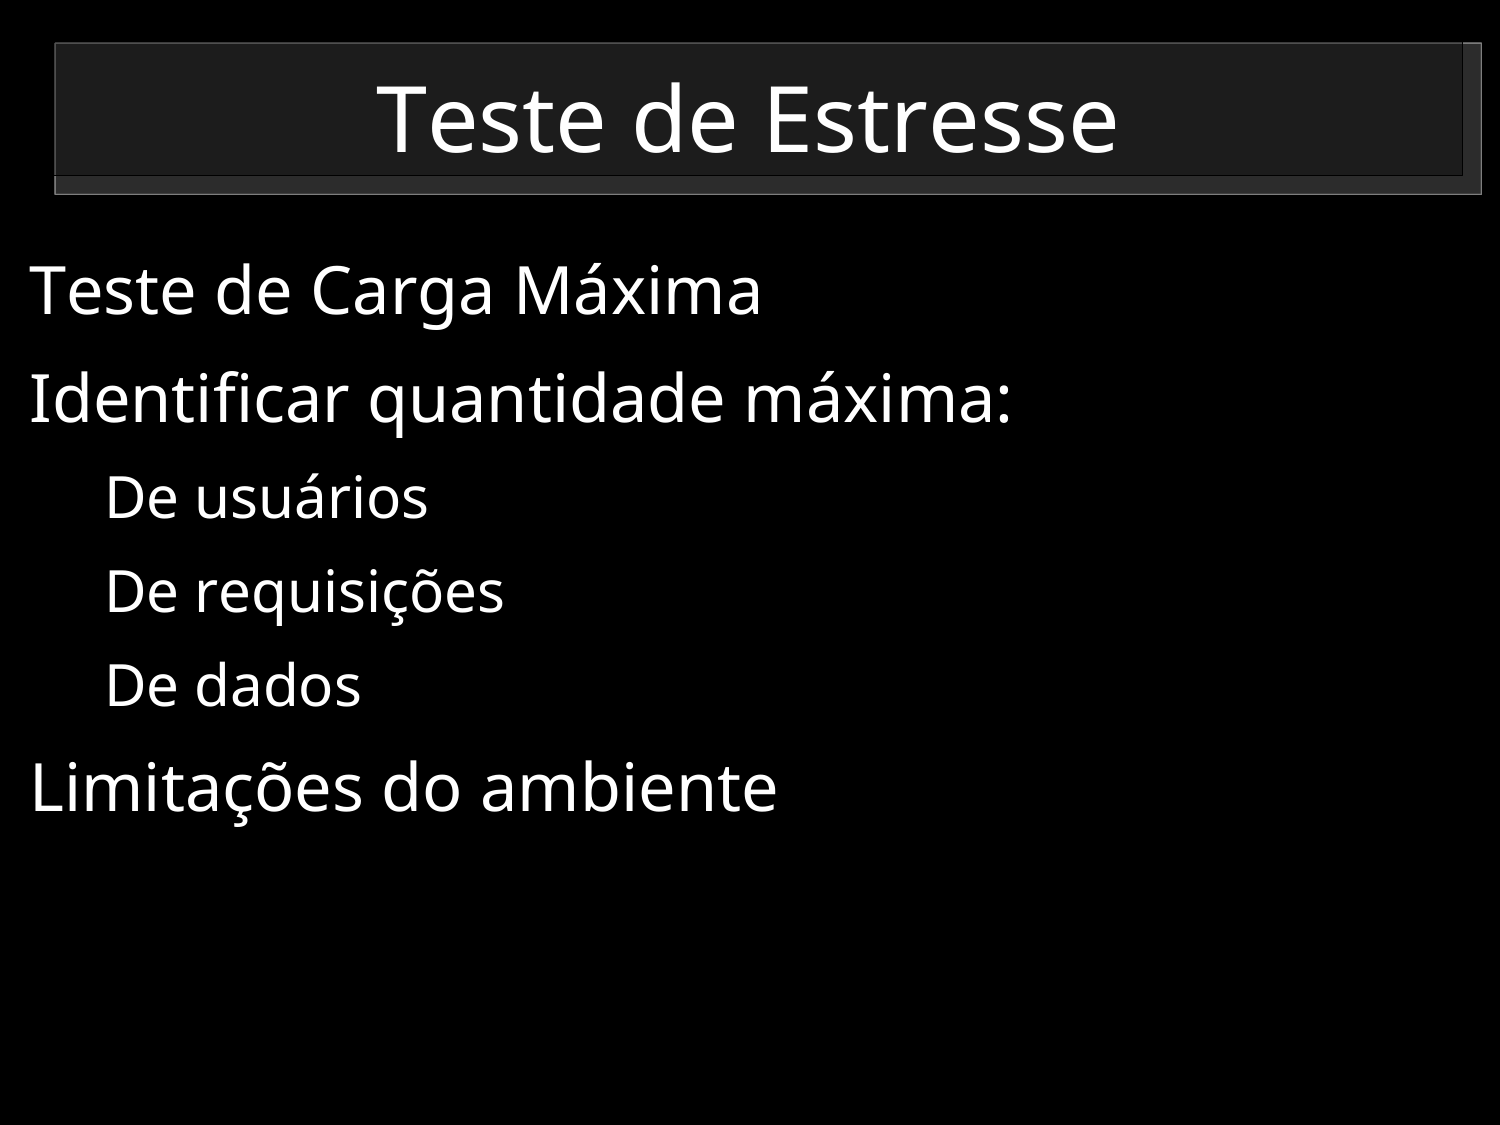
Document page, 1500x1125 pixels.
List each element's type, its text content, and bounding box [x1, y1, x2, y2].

title Teste de Estresse [29, 38, 1468, 196]
list Teste de Carga Máxima Identificar quantidade máxima: De usuários De requisições De dados Limitações do ambiente [29, 243, 1468, 1072]
